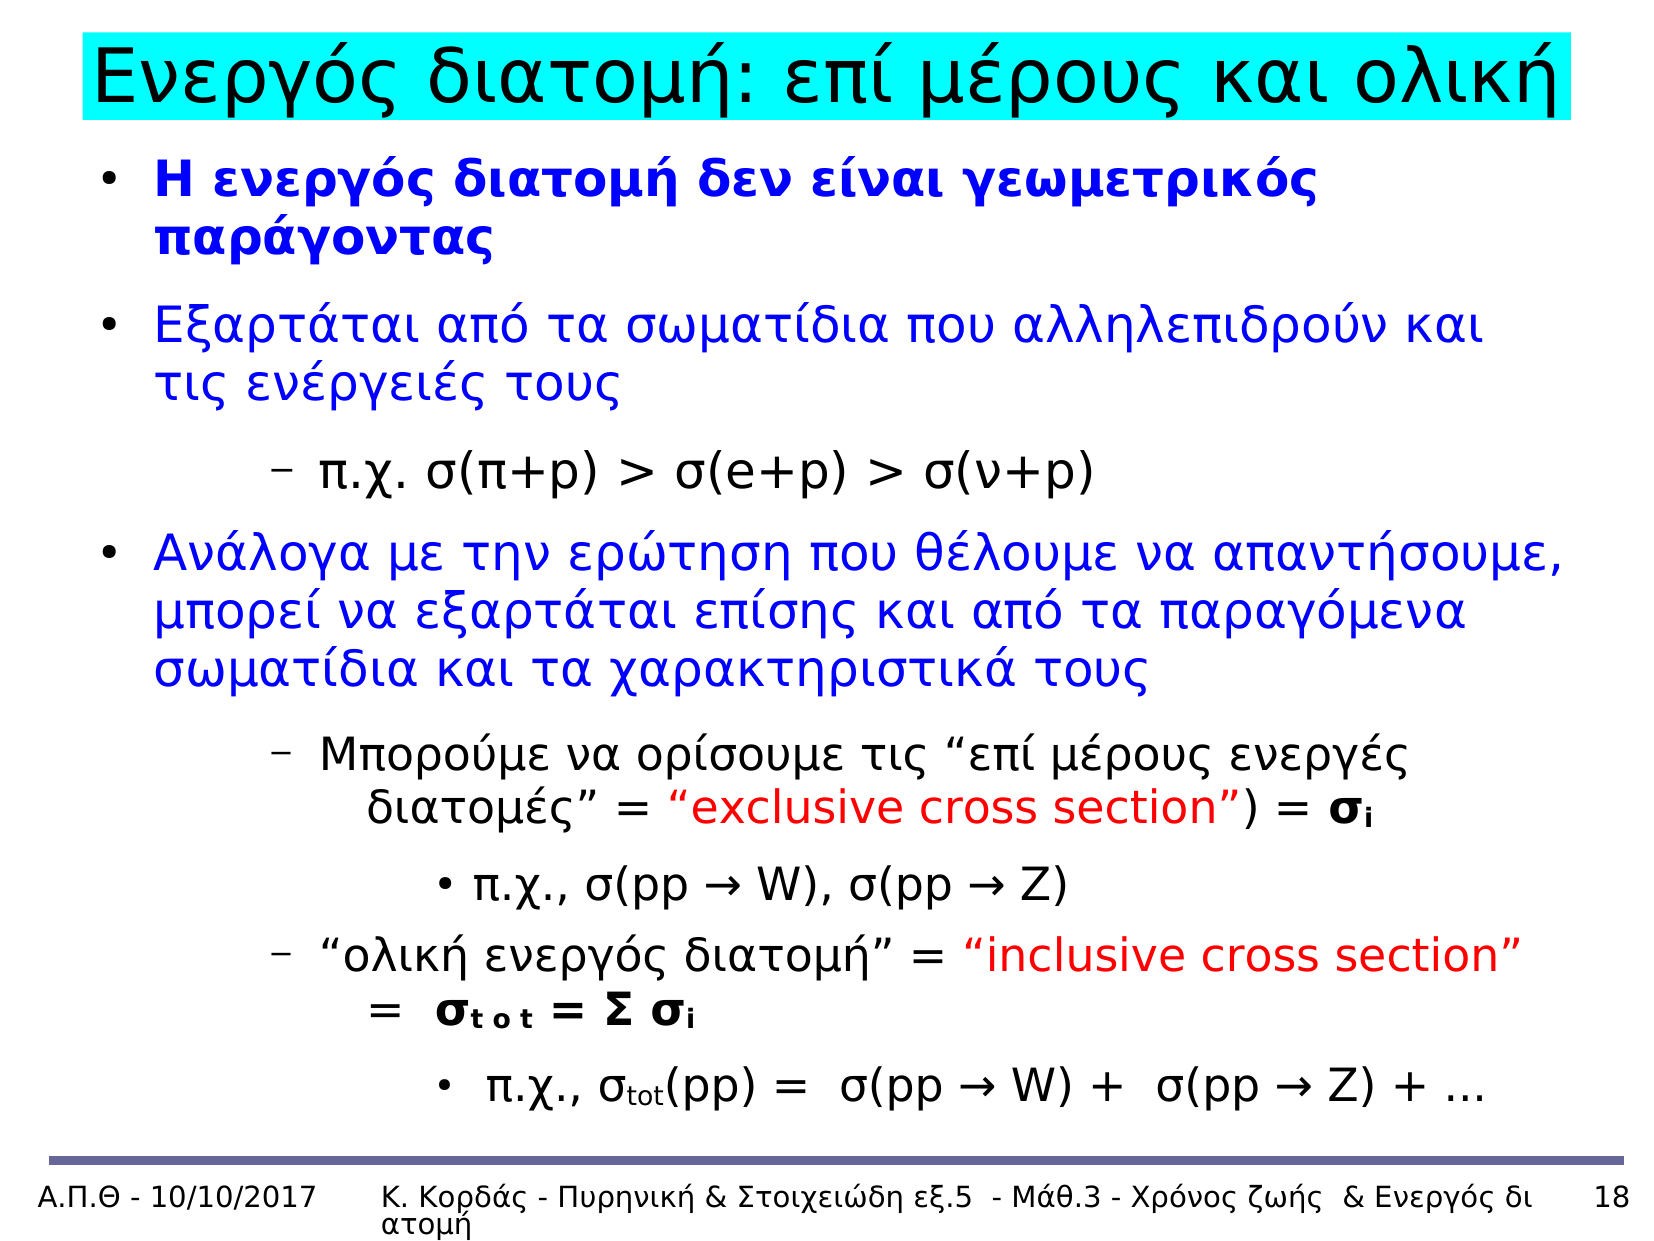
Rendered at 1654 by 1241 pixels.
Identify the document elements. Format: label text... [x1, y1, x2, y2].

list Η ενεργός διατομή δεν είναι γεωμετρικός παράγοντας Εξαρτάται από τα σωματίδια που αλληλεπιδρούν και τις ενέργειές τους π.χ. σ(π+p) > σ(e+p) > σ(ν+p) Ανάλογα με την ερώτηση που θέλουμε να απαντήσουμε, μπορεί να εξαρτάται επίσης και από τα παραγόμενα σωματίδια και τα χαρακτηριστικά τους Mπορούμε να ορίσουμε τις “επί μέρους ενεργές διατομές” = “exclusive cross section”) = σi π.χ., σ(pp → W), σ(pp → Z) “ολική ενεργός διατομή” = “inclusive cross section” = σt o t = Σ σi π.χ., σtot(pp) = σ(pp → W) + σ(pp → Z) + ... [82, 150, 1571, 1161]
title Ενεργός διατομή: επί μέρους και ολική [82, 32, 1571, 120]
